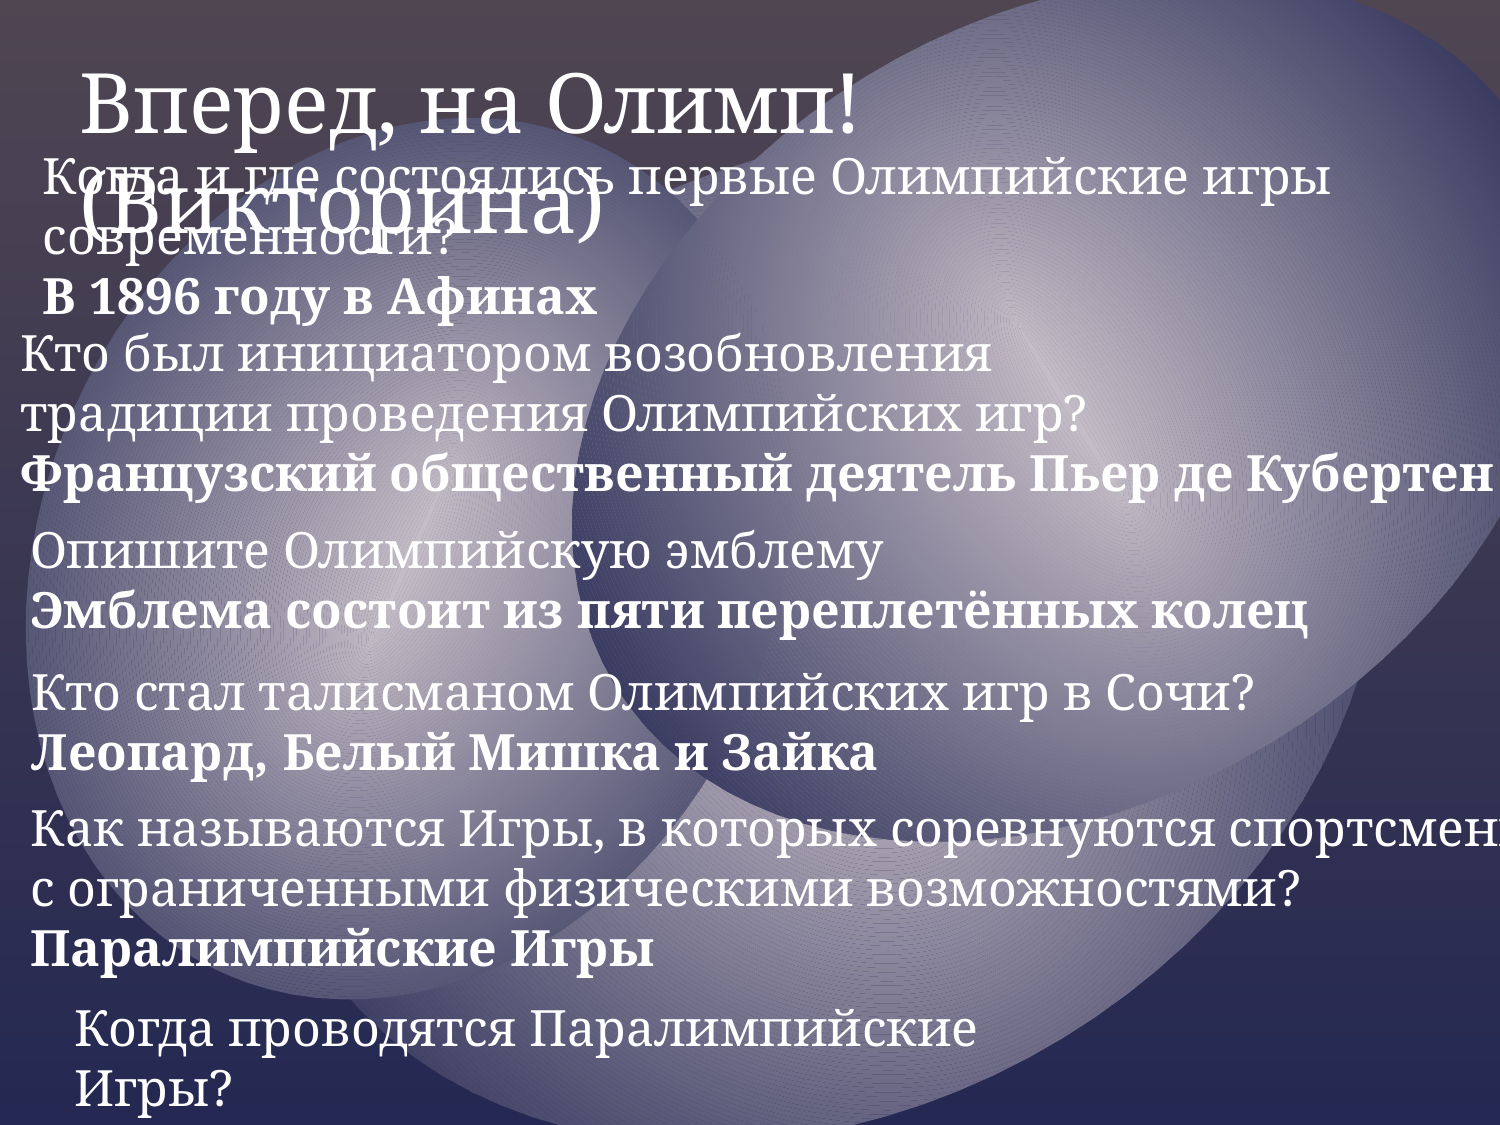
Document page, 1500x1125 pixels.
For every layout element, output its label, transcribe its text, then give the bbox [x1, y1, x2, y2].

text_box Когда проводятся Паралимпийские Игры? Сразу же после Олимпийских Игр [59, 988, 1132, 1125]
text_box Кто стал талисманом Олимпийских игр в Сочи? Леопард, Белый Мишка и Зайка [17, 652, 1271, 788]
text_box Когда и где состоялись первые Олимпийские игры современности? В 1896 году в Афинах [28, 137, 1446, 314]
text_box Опишите Олимпийскую эмблему Эмблема состоит из пяти переплетённых колец [15, 510, 1325, 646]
title Вперед, на Олимп! (Викторина) [64, 42, 1424, 137]
text_box Как называются Игры, в которых соревнуются спортсмены с ограниченными физическими возможностями? Паралимпийские Игры [15, 788, 1500, 984]
text_box Кто был инициатором возобновления традиции проведения Олимпийских игр? Французский общественный деятель Пьер де Кубертен [6, 314, 1500, 510]
